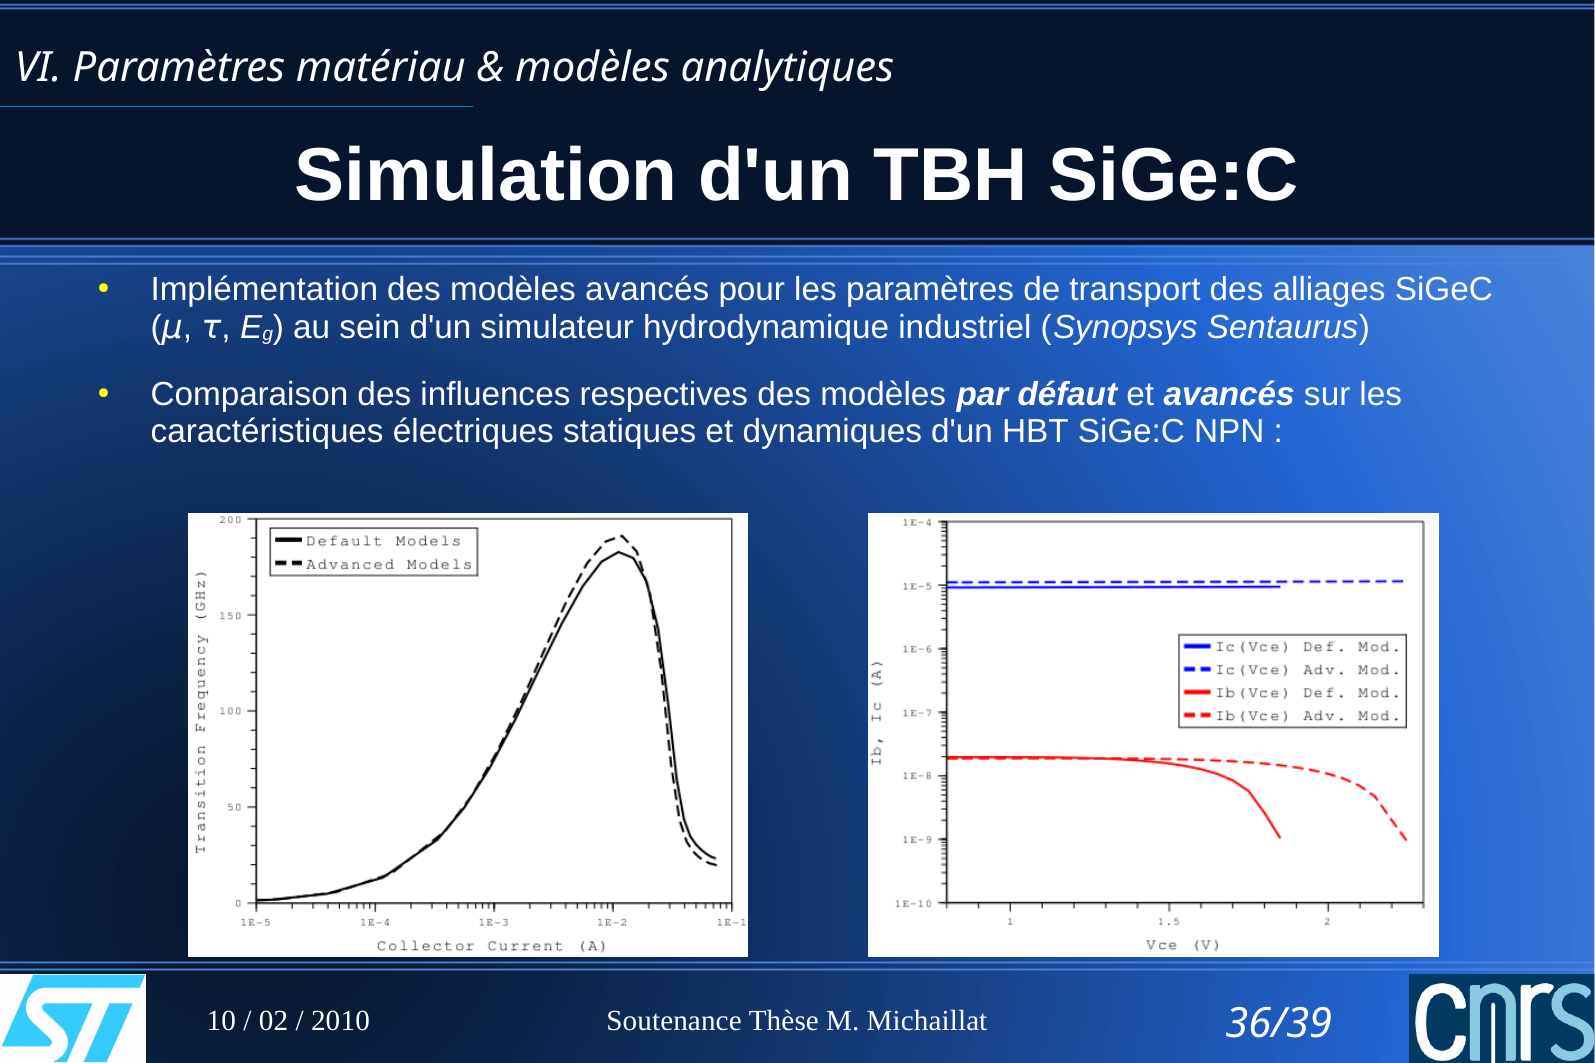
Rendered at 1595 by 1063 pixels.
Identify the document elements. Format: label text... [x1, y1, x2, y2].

picture [0, 0, 1595, 1063]
list Implémentation des modèles avancés pour les paramètres de transport des alliages SiGeC (μ, τ, Eg) au sein d'un simulateur hydrodynamique industriel (Synopsys Sentaurus) Comparaison des influences respectives des modèles par défaut et avancés sur les caractéristiques électriques statiques et dynamiques d'un HBT SiGe:C NPN : [79, 270, 1515, 973]
title Simulation d'un TBH SiGe:C [79, 115, 1515, 234]
text_box VI. Paramètres matériau & modèles analytiques [0, 29, 1182, 100]
